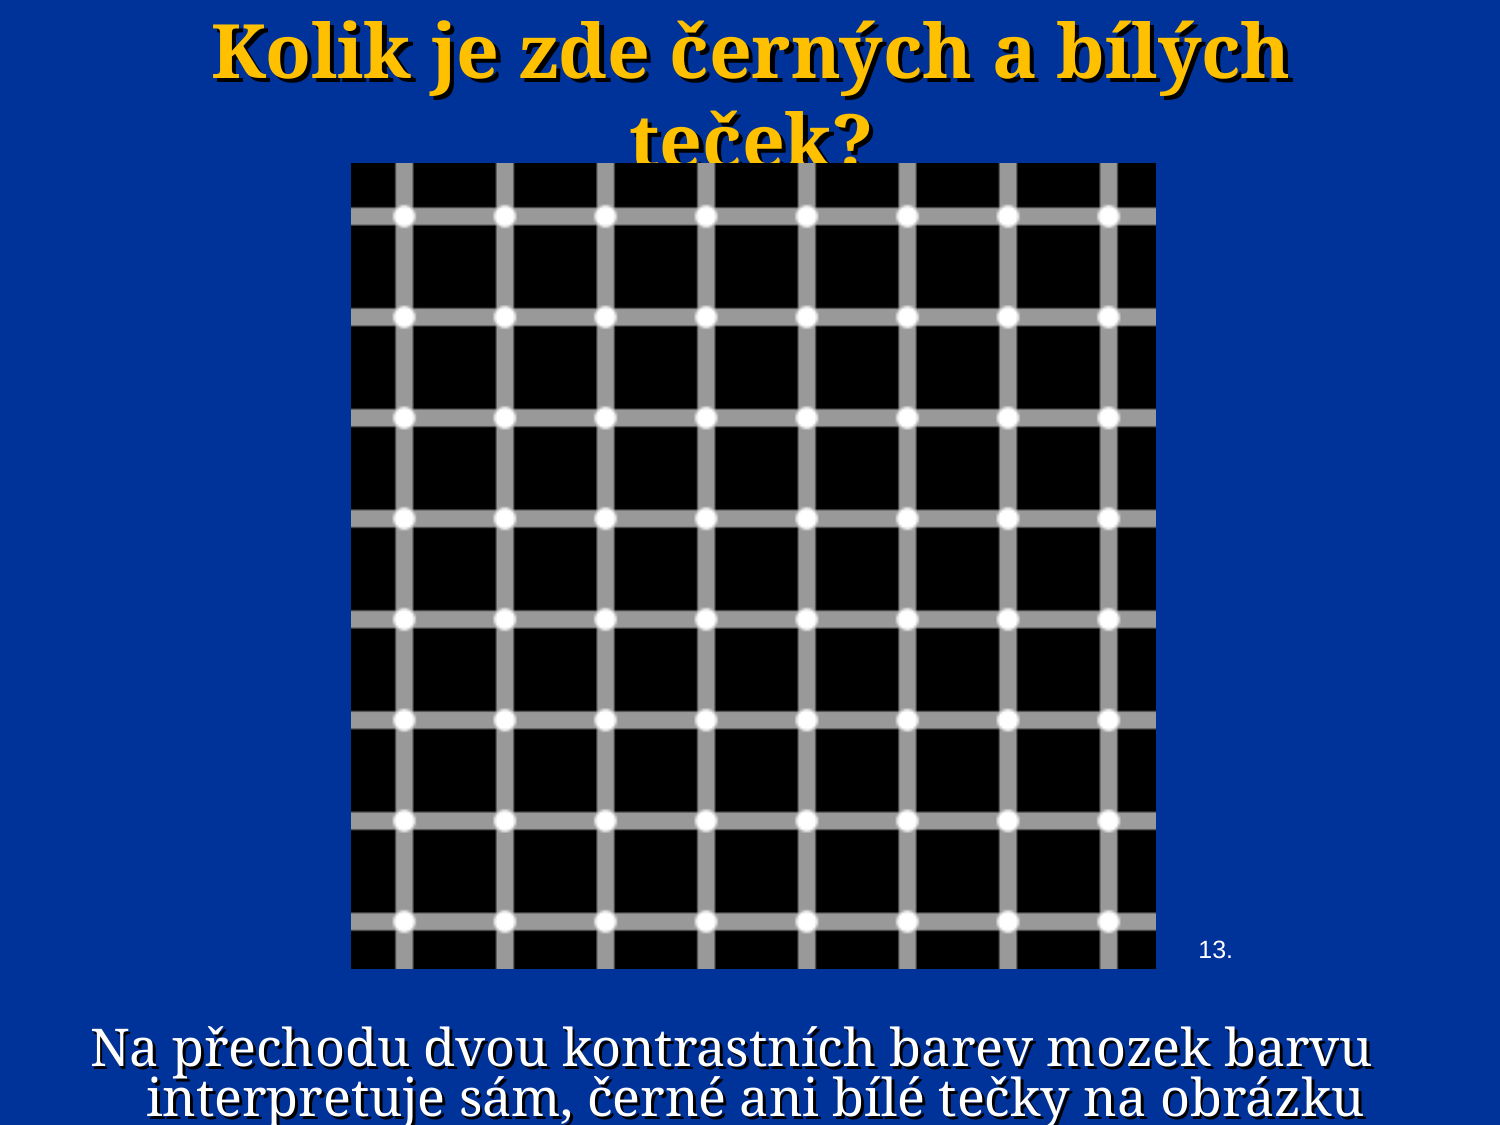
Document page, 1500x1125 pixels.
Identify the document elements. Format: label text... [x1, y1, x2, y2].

title Kolik je zde černých a bílých teček? [76, 0, 1427, 188]
list Na přechodu dvou kontrastních barev mozek barvu interpretuje sám, černé ani bílé tečky na obrázku ve skutečnosti nejsou. [75, 960, 1426, 1125]
text_box 13. [1183, 925, 1279, 972]
picture [351, 163, 1156, 969]
